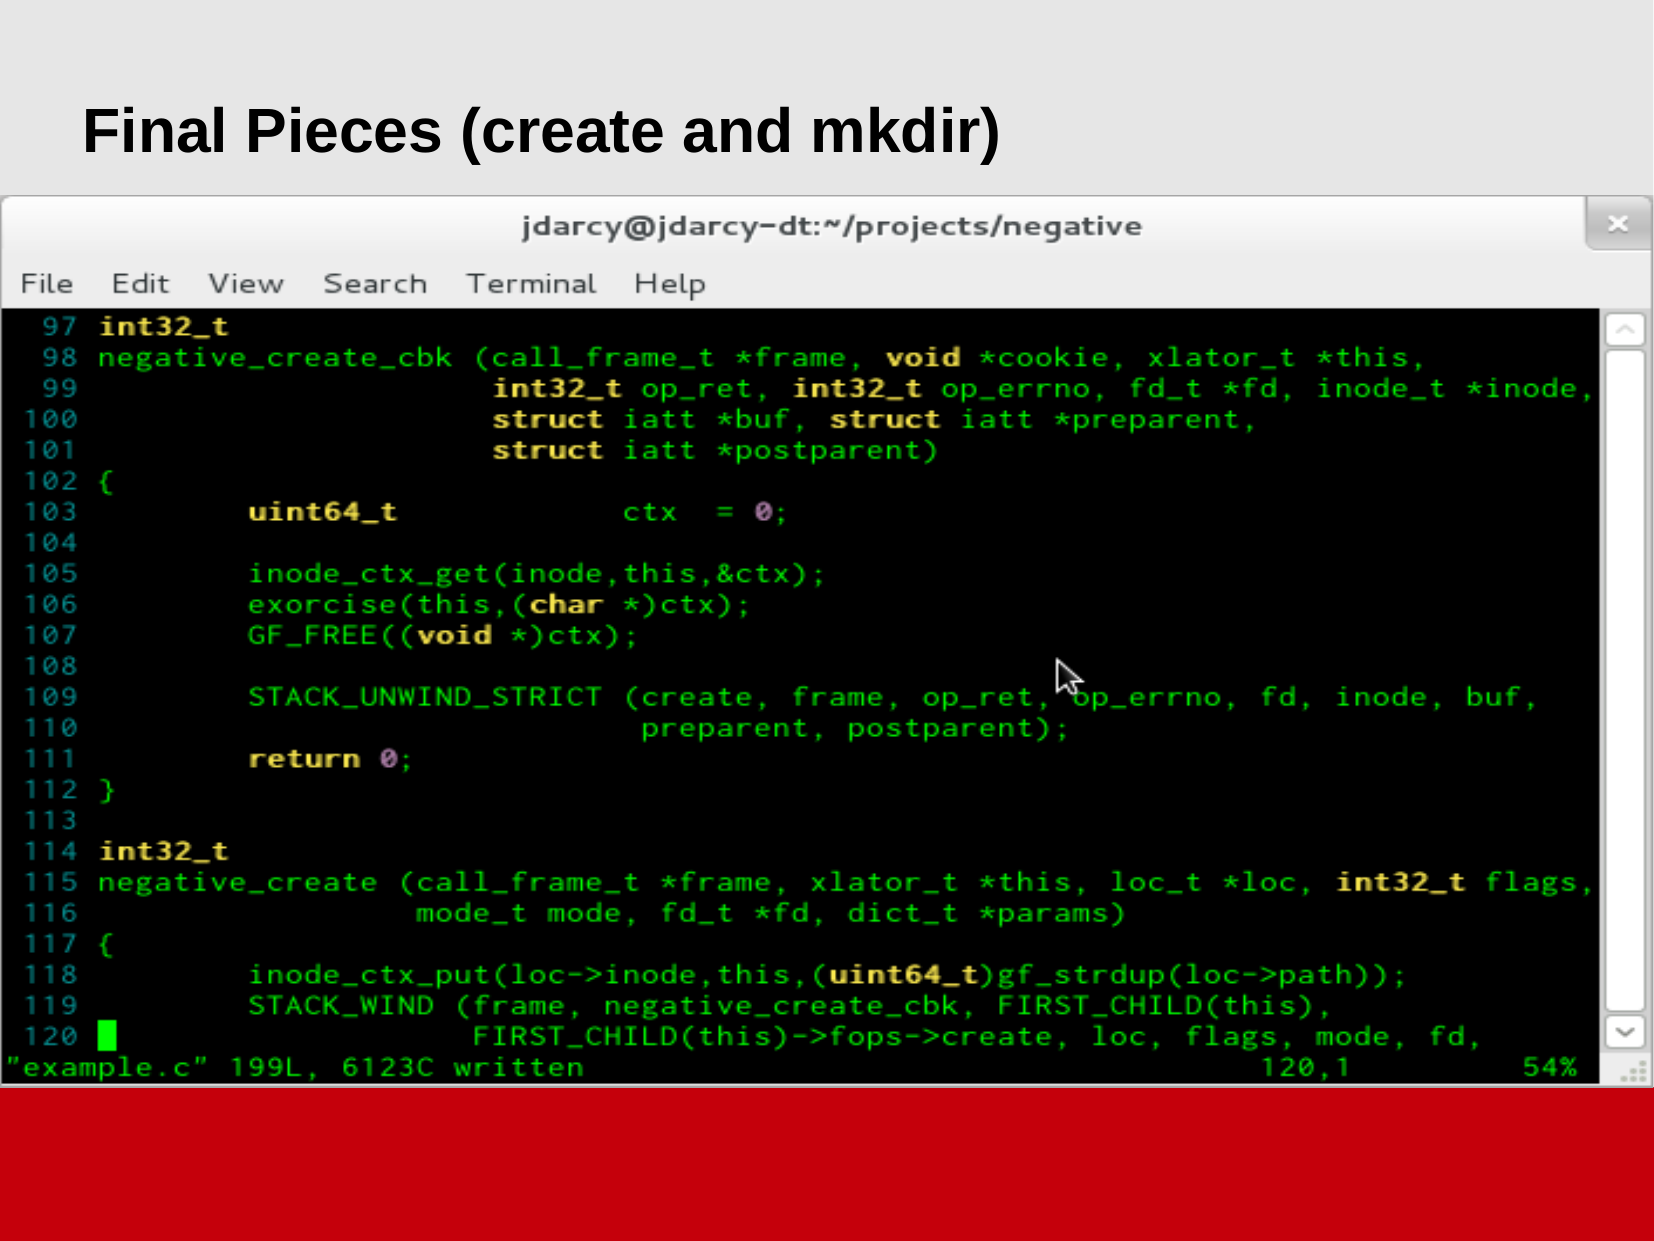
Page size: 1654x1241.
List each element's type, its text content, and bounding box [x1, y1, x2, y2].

title Final Pieces (create and mkdir) [82, 37, 1571, 195]
picture [0, 195, 1654, 1088]
